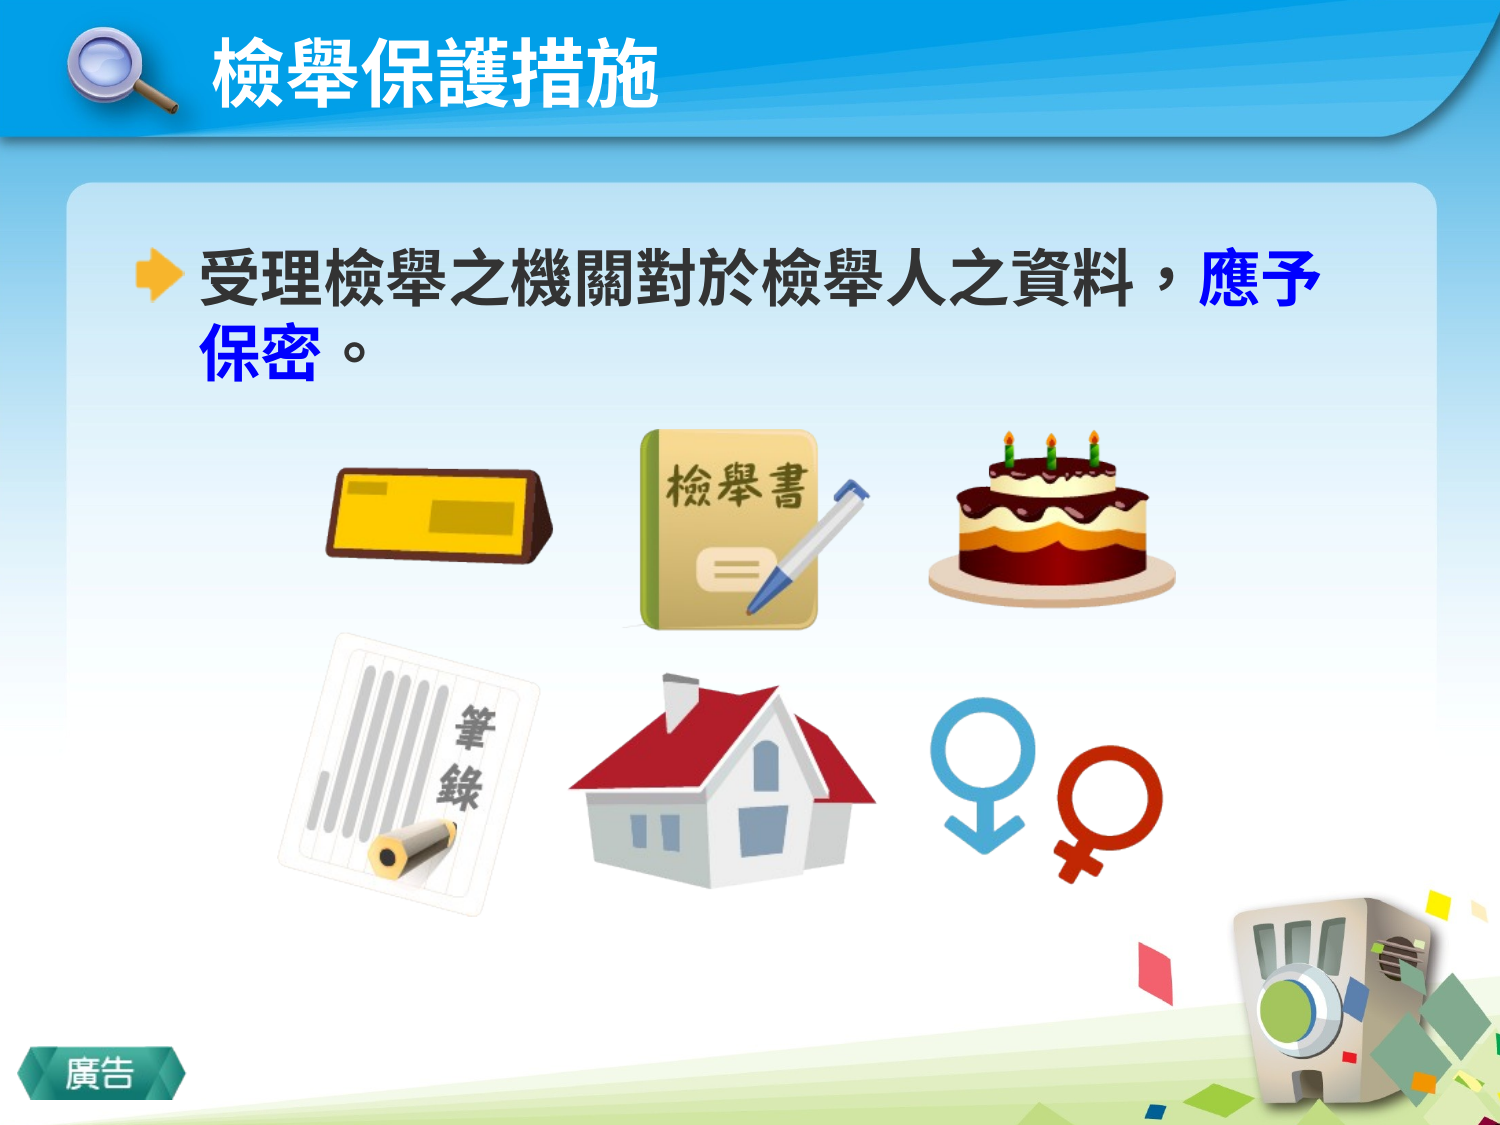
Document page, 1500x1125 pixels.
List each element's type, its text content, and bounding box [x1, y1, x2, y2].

picture [67, 27, 179, 114]
text_box 檢舉保護措施 [195, 19, 679, 124]
text_box 受理檢舉之機關對於檢舉人之資料，應予保密。 [183, 231, 1364, 396]
picture [0, 0, 1500, 1125]
